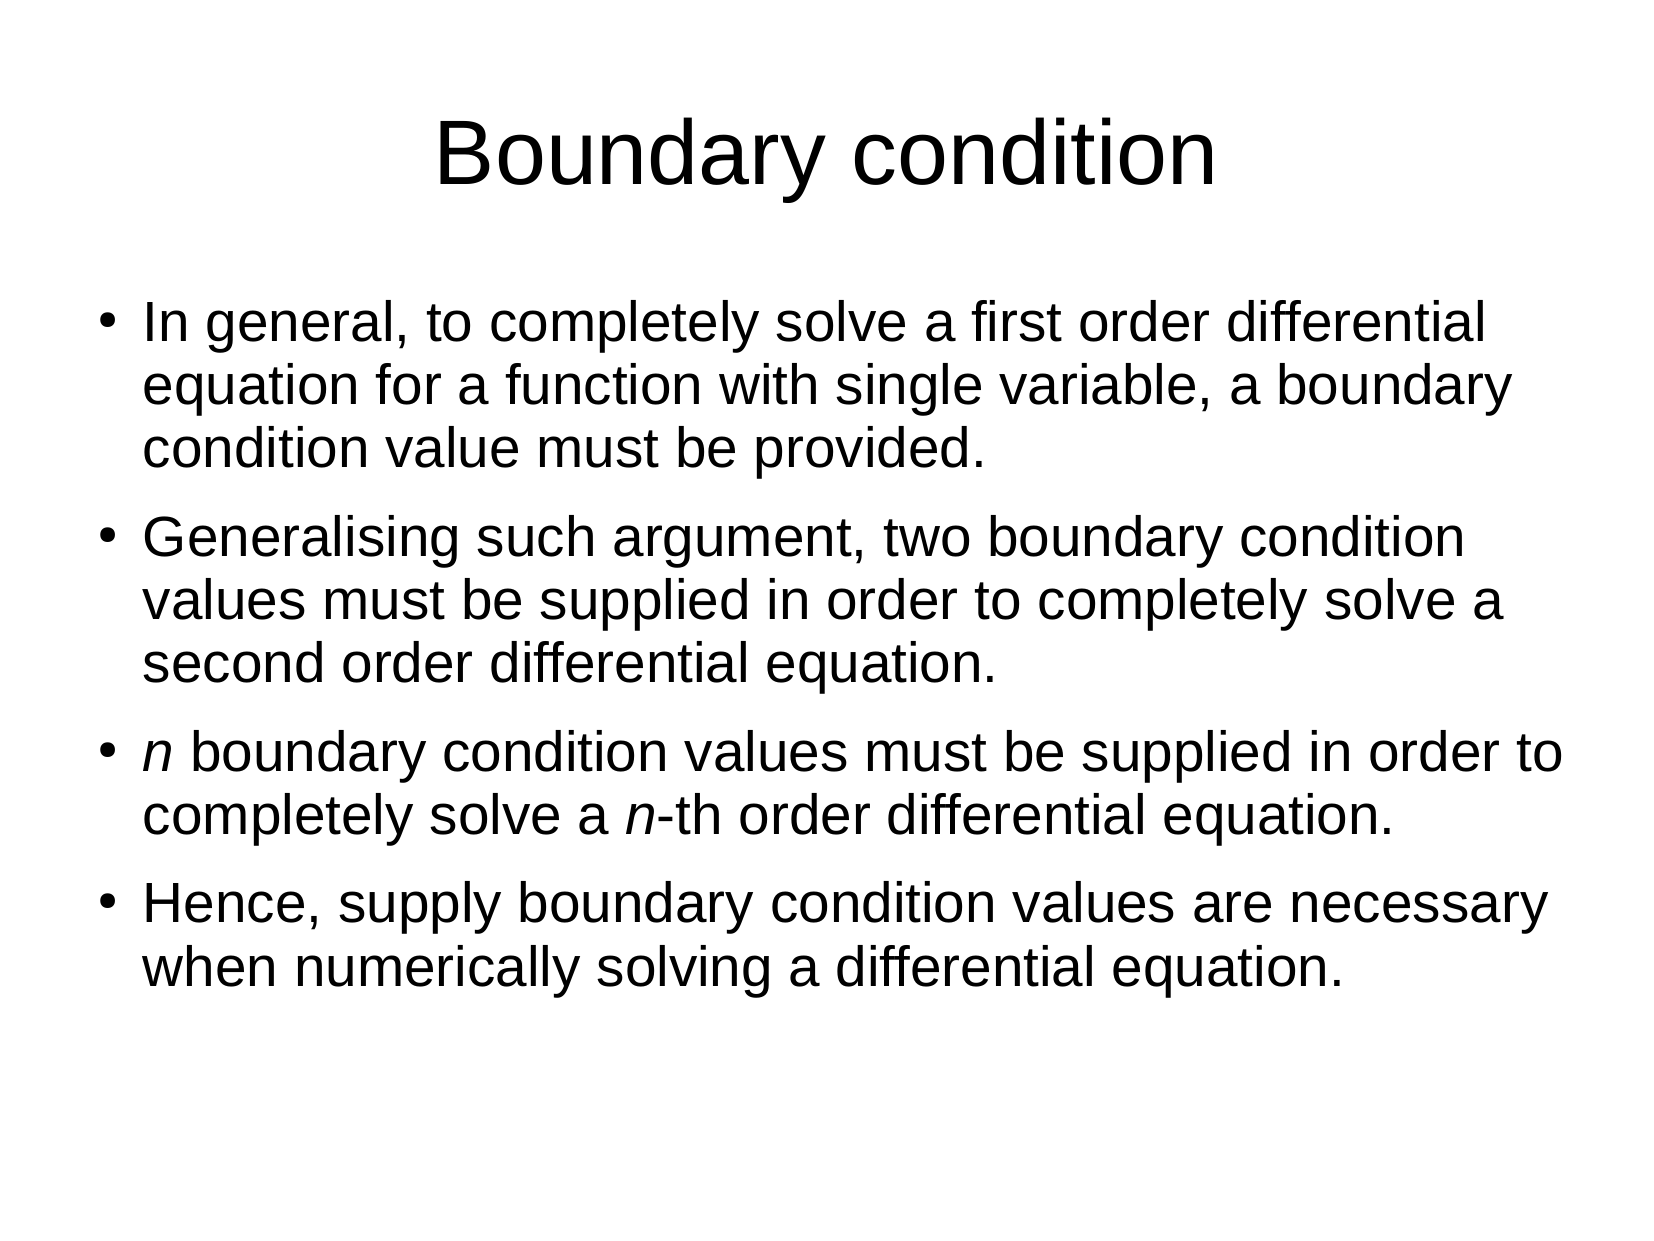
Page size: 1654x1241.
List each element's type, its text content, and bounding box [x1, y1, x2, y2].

title Boundary condition [82, 49, 1571, 257]
list In general, to completely solve a first order differential equation for a function with single variable, a boundary condition value must be provided. Generalising such argument, two boundary condition values must be supplied in order to completely solve a second order differential equation. n boundary condition values must be supplied in order to completely solve a n-th order differential equation. Hence, supply boundary condition values are necessary when numerically solving a differential equation. [82, 290, 1571, 1010]
